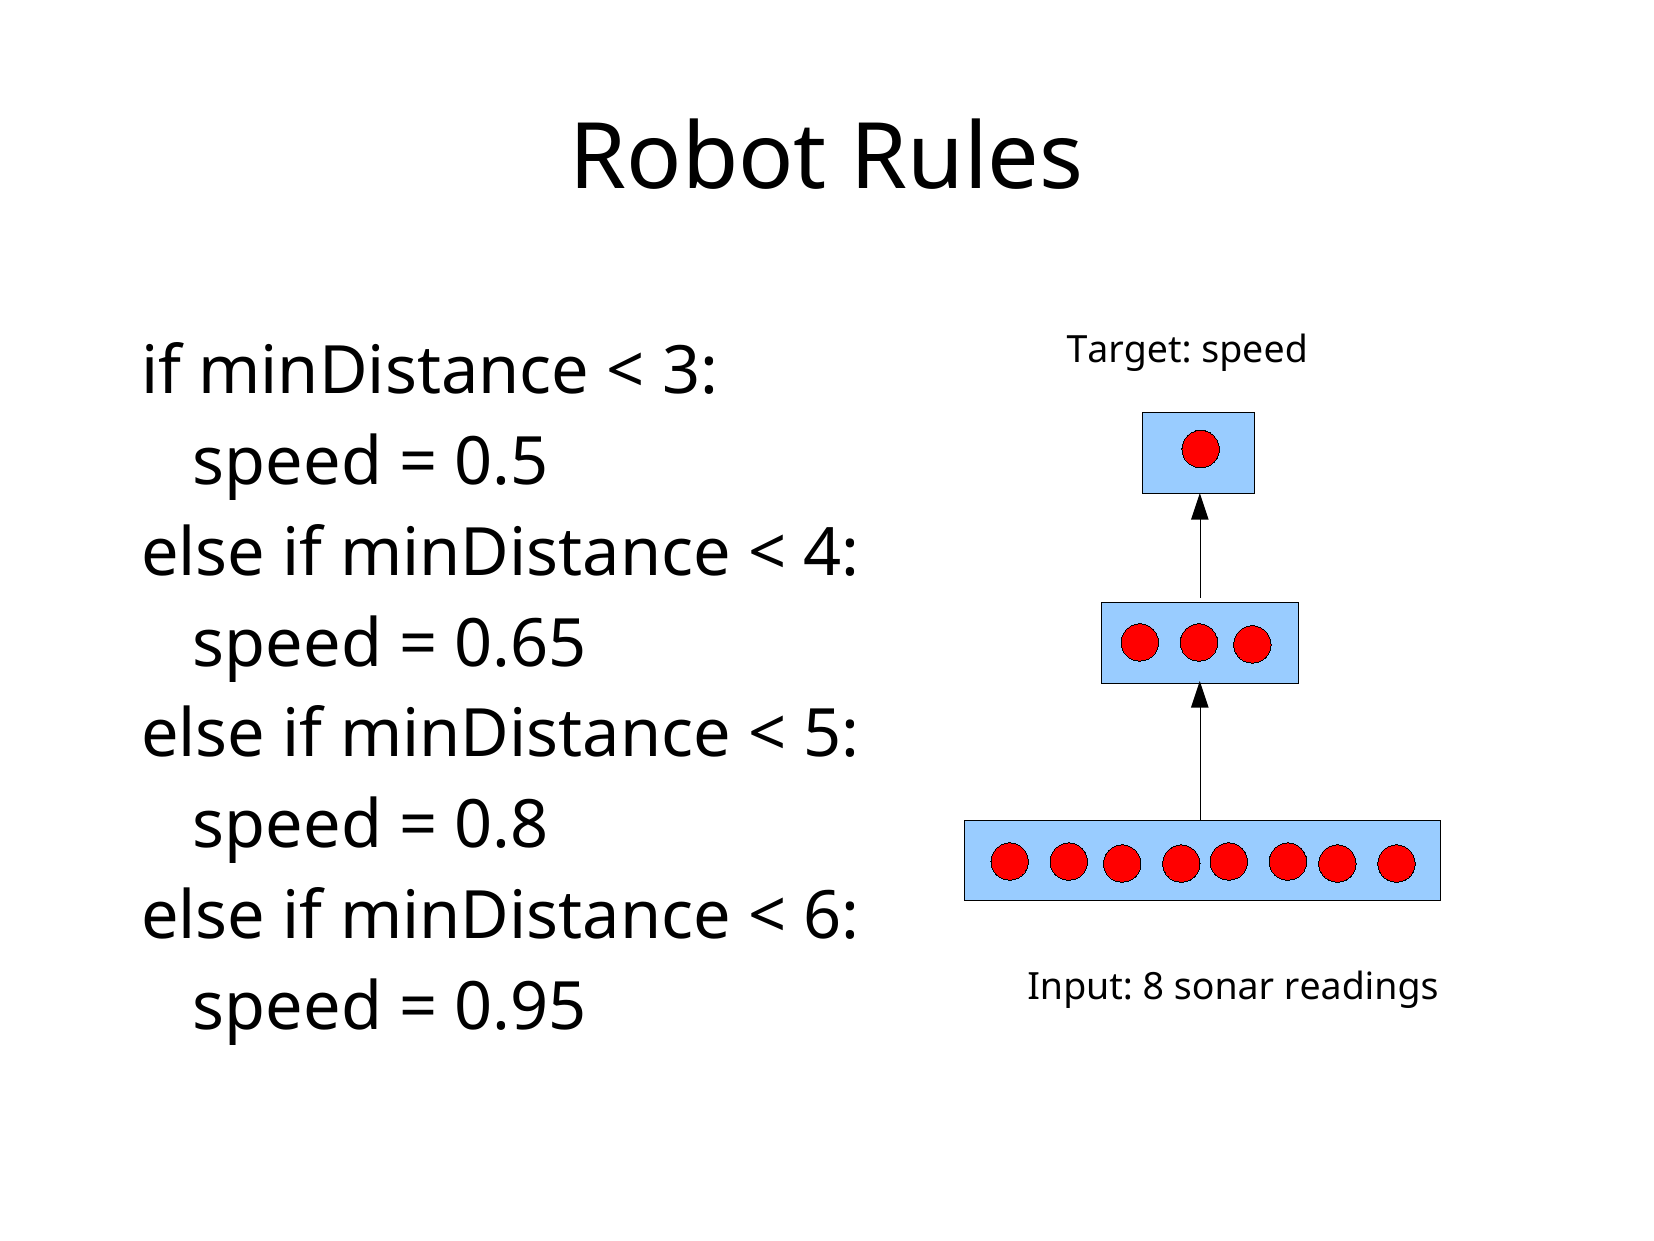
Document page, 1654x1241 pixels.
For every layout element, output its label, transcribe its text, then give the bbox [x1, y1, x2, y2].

text_box [1142, 412, 1255, 494]
text_box Input: 8 sonar readings [1012, 952, 1426, 1013]
subtitle if minDistance < 3: speed = 0.5 else if minDistance < 4: speed = 0.65 else if minDistance < 5: speed = 0.8 else if minDistance < 6: speed = 0.95 [37, 283, 901, 1088]
text_box [1101, 602, 1299, 684]
text_box [964, 820, 1441, 901]
text_box Target: speed [1051, 314, 1313, 376]
title Robot Rules [82, 49, 1571, 257]
